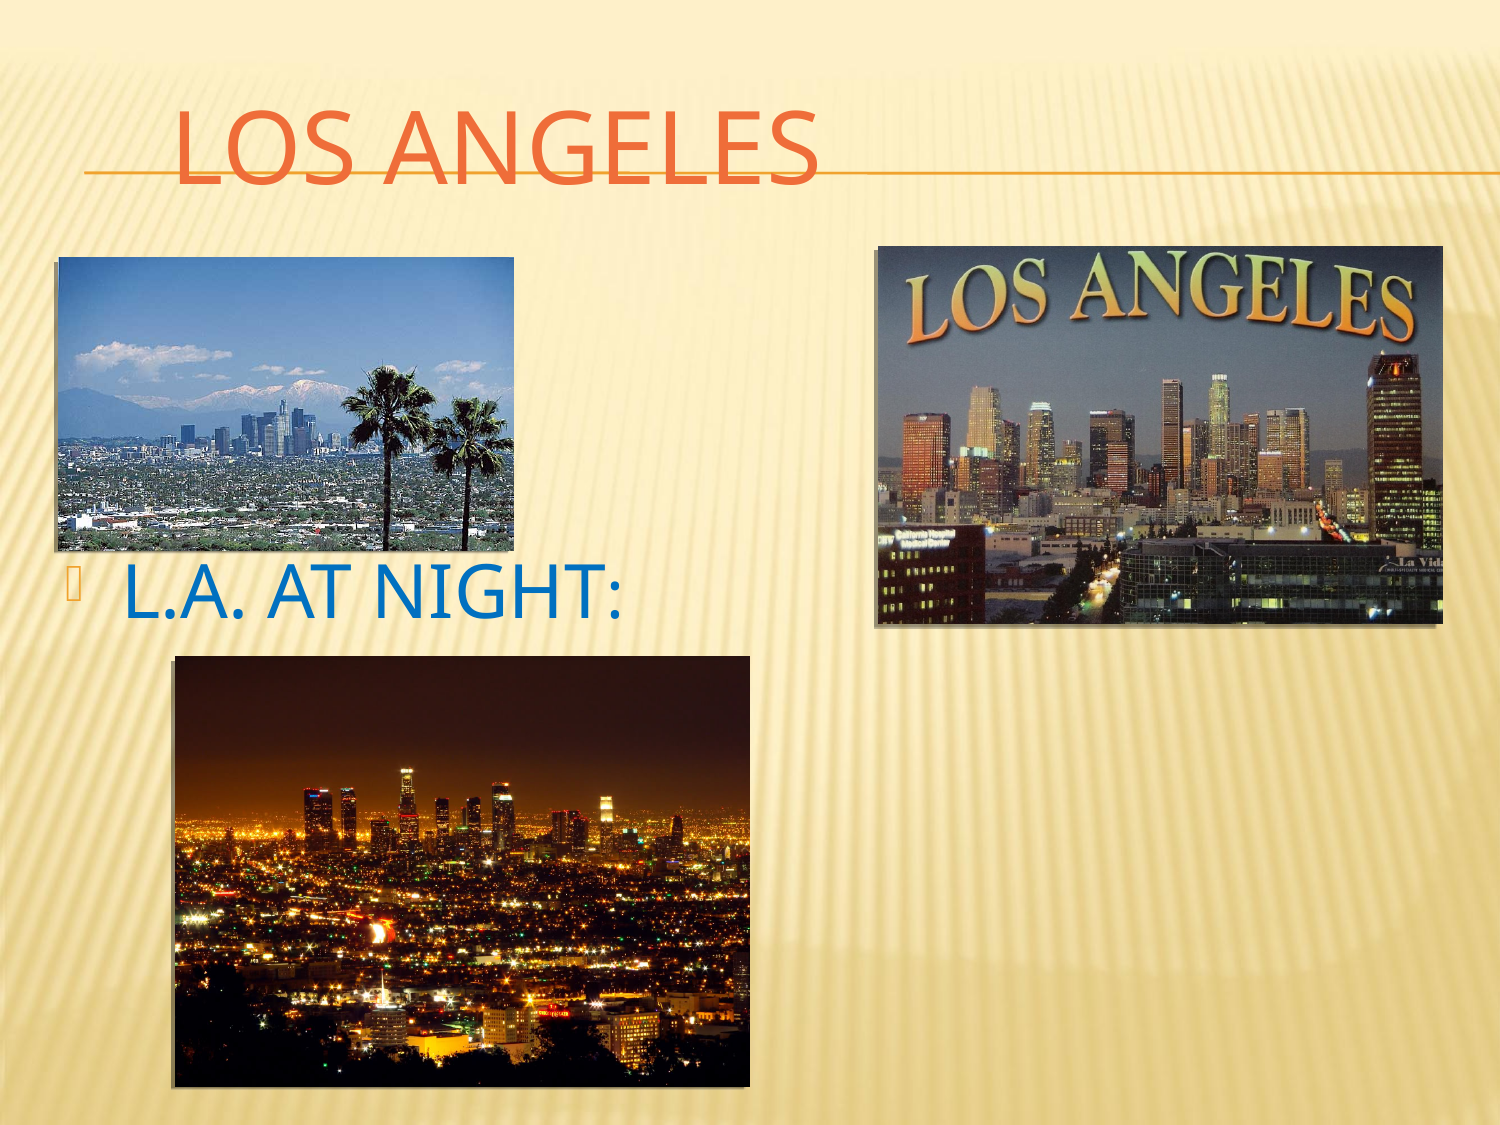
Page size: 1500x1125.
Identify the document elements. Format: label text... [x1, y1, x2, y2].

picture [0, 0, 1500, 1125]
list L.A. AT NIGHT: [50, 254, 1475, 998]
title los angeles [50, 75, 1475, 213]
